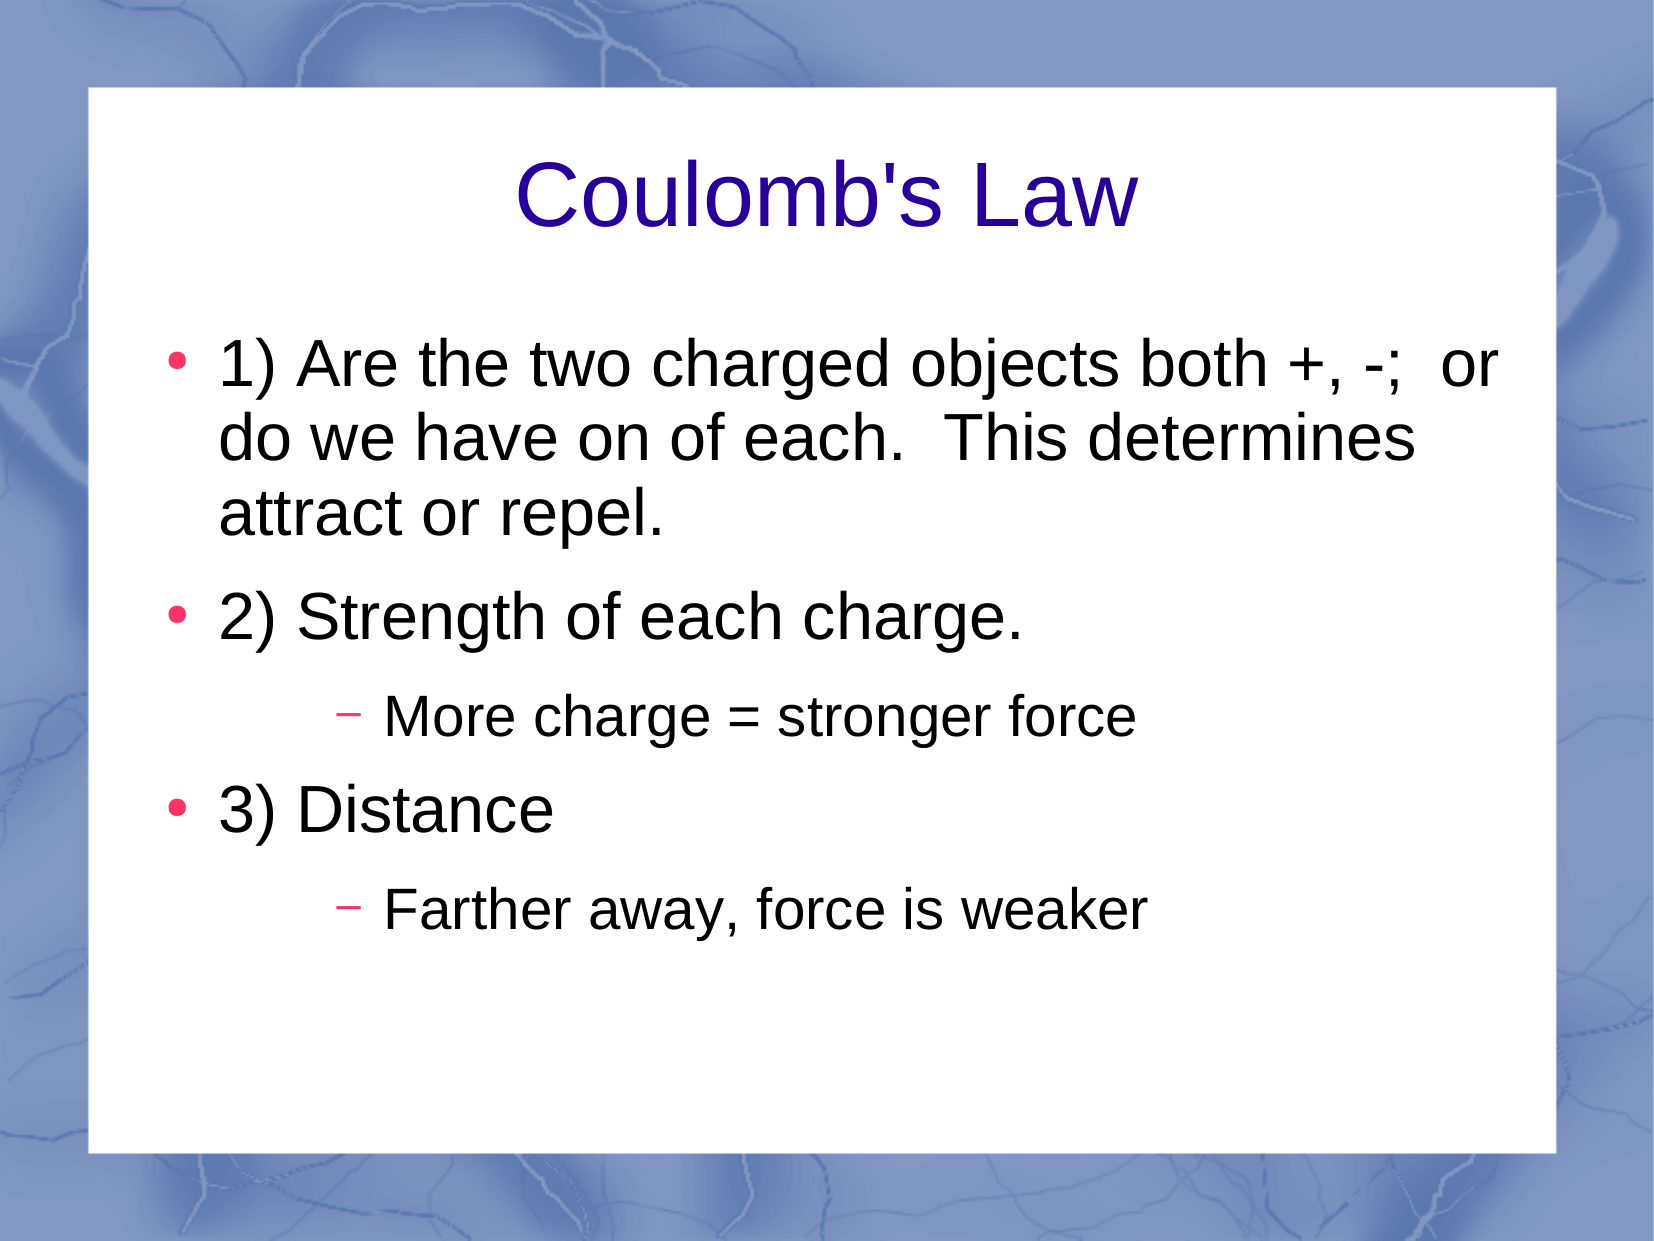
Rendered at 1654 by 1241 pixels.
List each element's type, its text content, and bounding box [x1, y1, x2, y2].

picture [0, 0, 1654, 1241]
list 1) Are the two charged objects both +, -; or do we have on of each. This determines attract or repel. 2) Strength of each charge. More charge = stronger force 3) Distance Farther away, force is weaker [147, 325, 1506, 996]
title Coulomb's Law [118, 98, 1536, 291]
